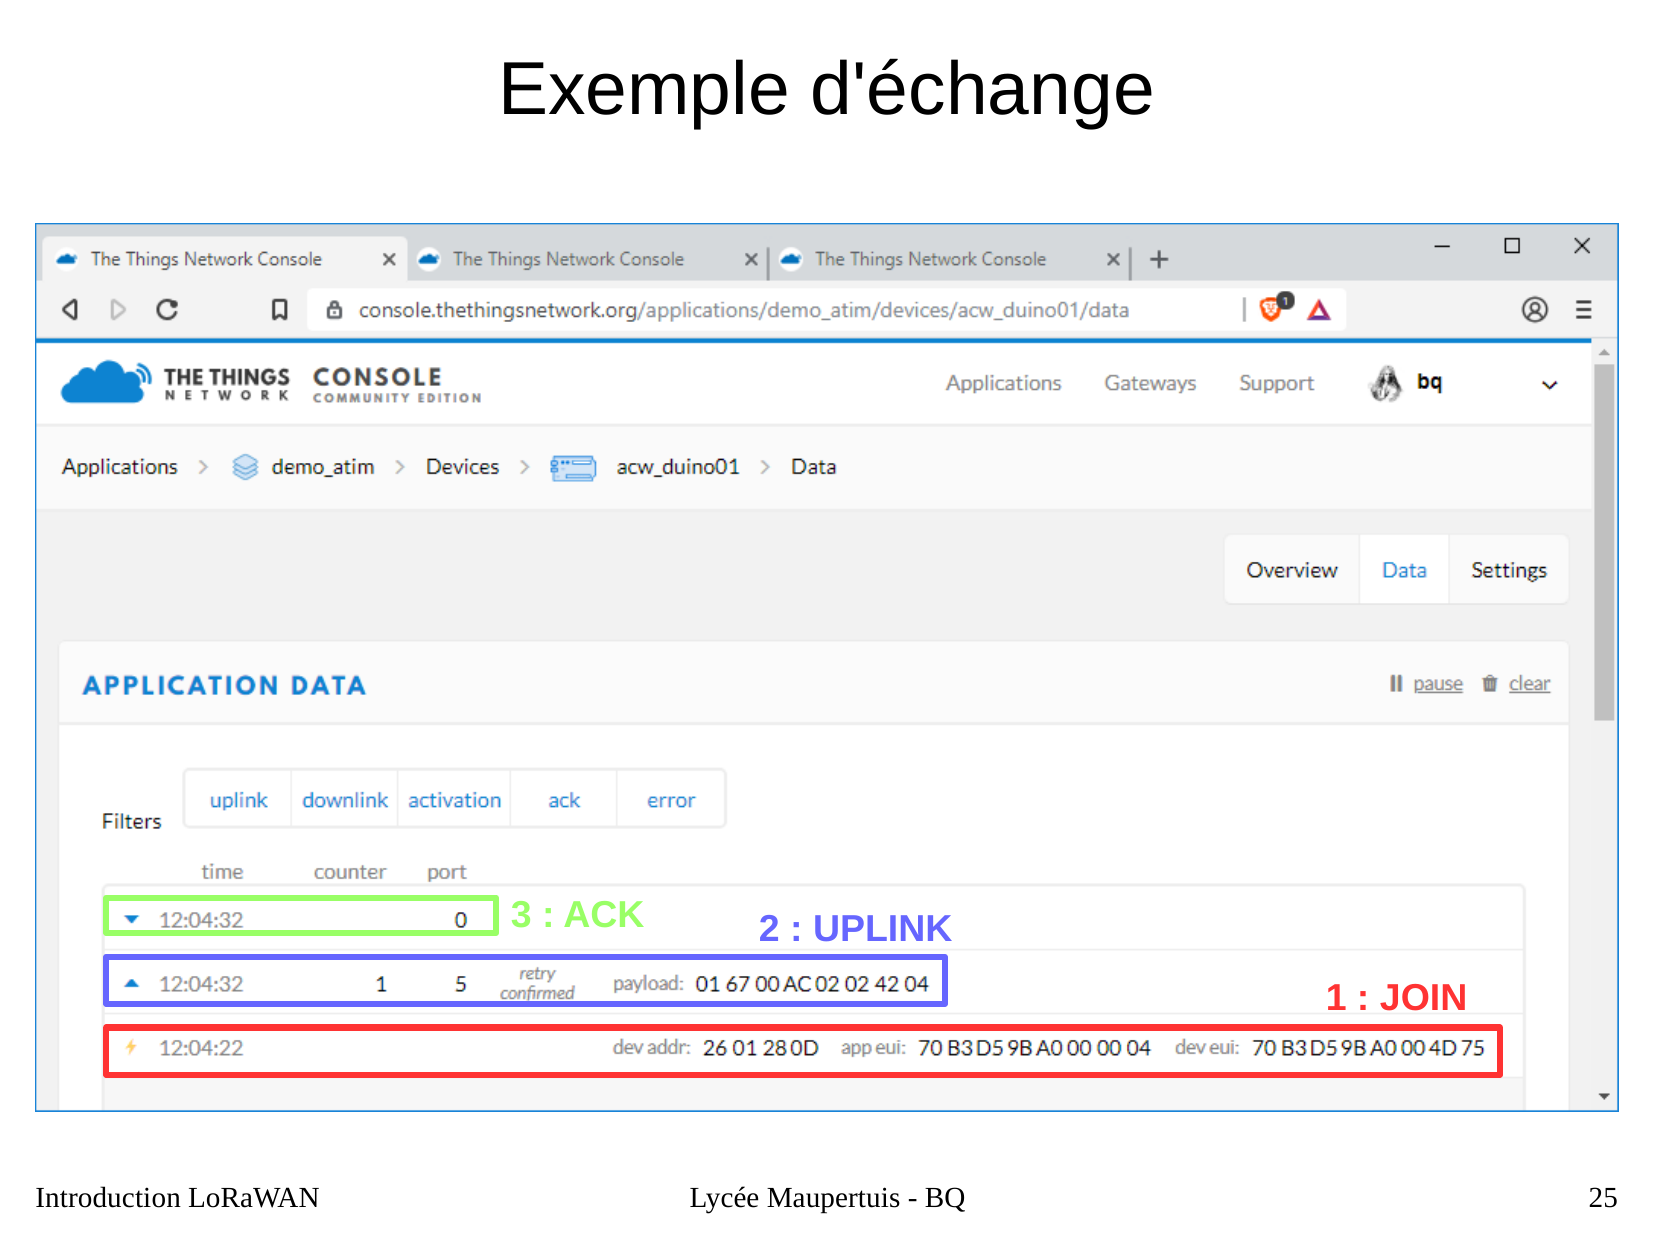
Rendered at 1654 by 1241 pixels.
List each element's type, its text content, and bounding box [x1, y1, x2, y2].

title Exemple d'échange [35, 35, 1619, 142]
text_box 1 : JOIN [1311, 968, 1501, 1026]
picture [35, 223, 1619, 1112]
text_box 2 : UPLINK [744, 899, 969, 957]
text_box 3 : ACK [496, 885, 661, 943]
